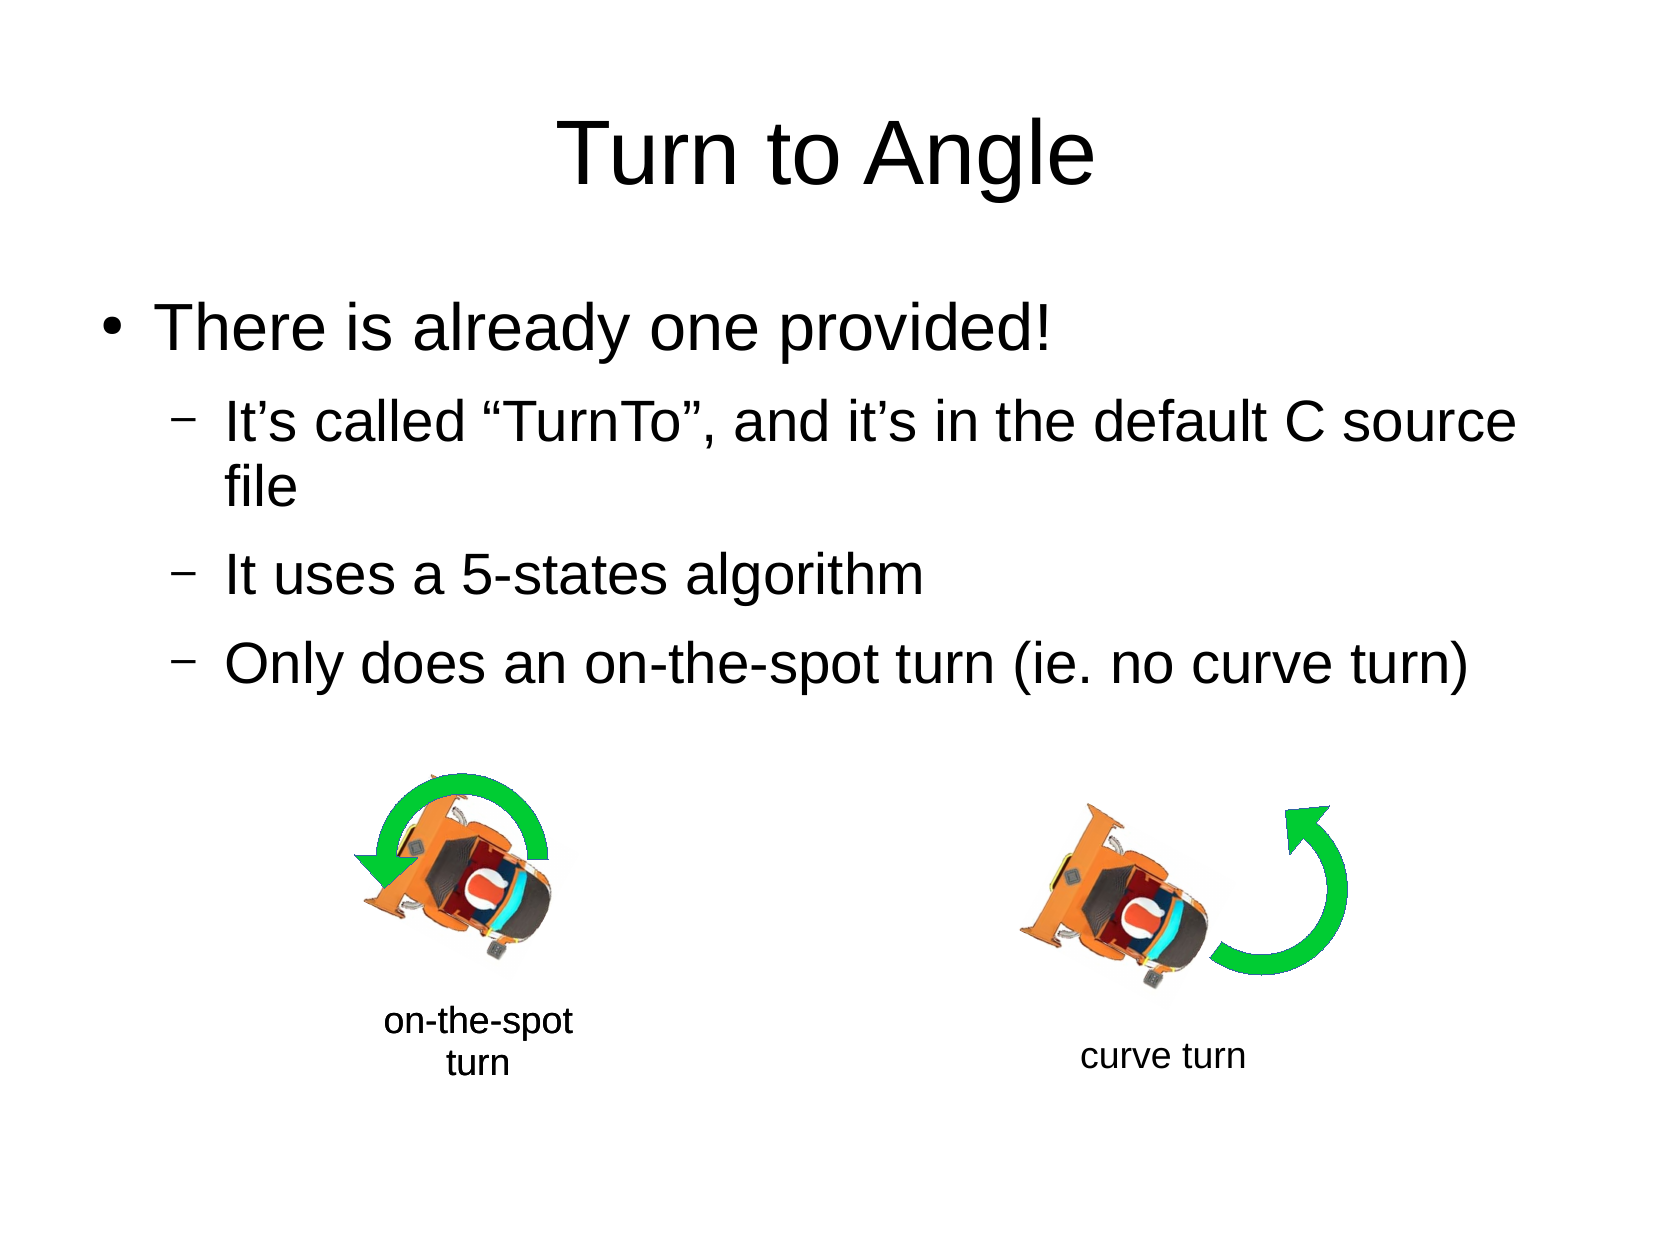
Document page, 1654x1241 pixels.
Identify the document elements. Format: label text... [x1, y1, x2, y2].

list There is already one provided! It’s called “TurnTo”, and it’s in the default C source file It uses a 5-states algorithm Only does an on-the-spot turn (ie. no curve turn) [82, 290, 1571, 1010]
picture [426, 773, 437, 781]
text_box [1209, 805, 1348, 976]
text_box curve turn [1027, 1027, 1300, 1087]
picture [362, 795, 579, 981]
text_box on-the-spot turn [342, 992, 615, 1091]
picture [1018, 802, 1236, 1010]
title Turn to Angle [82, 49, 1571, 257]
text_box [354, 773, 549, 889]
